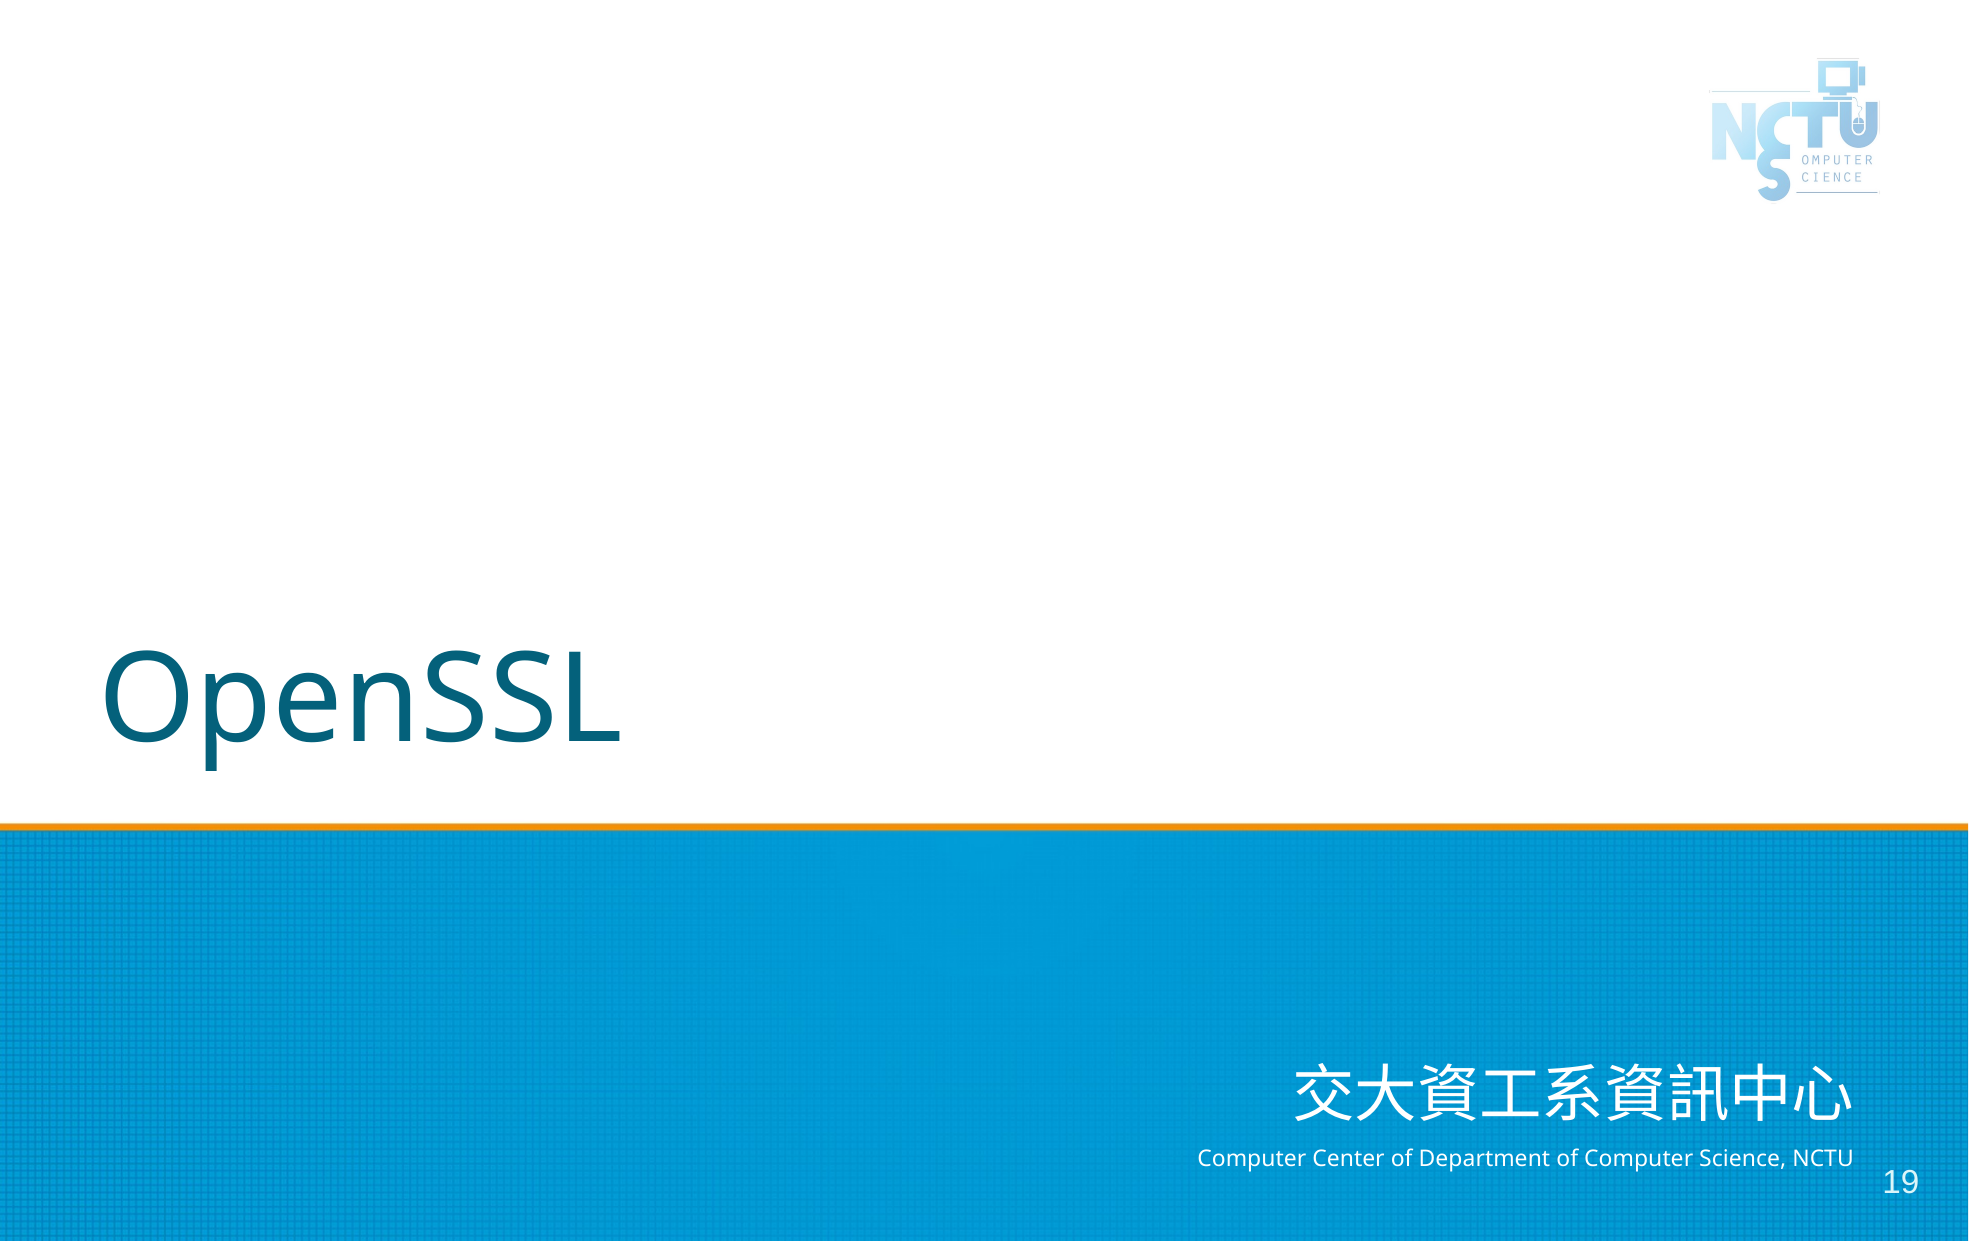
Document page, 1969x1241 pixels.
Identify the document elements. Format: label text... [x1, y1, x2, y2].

title OpenSSL [98, 559, 1870, 767]
picture [0, 0, 1969, 832]
slide_number <number> [1841, 1145, 1960, 1241]
